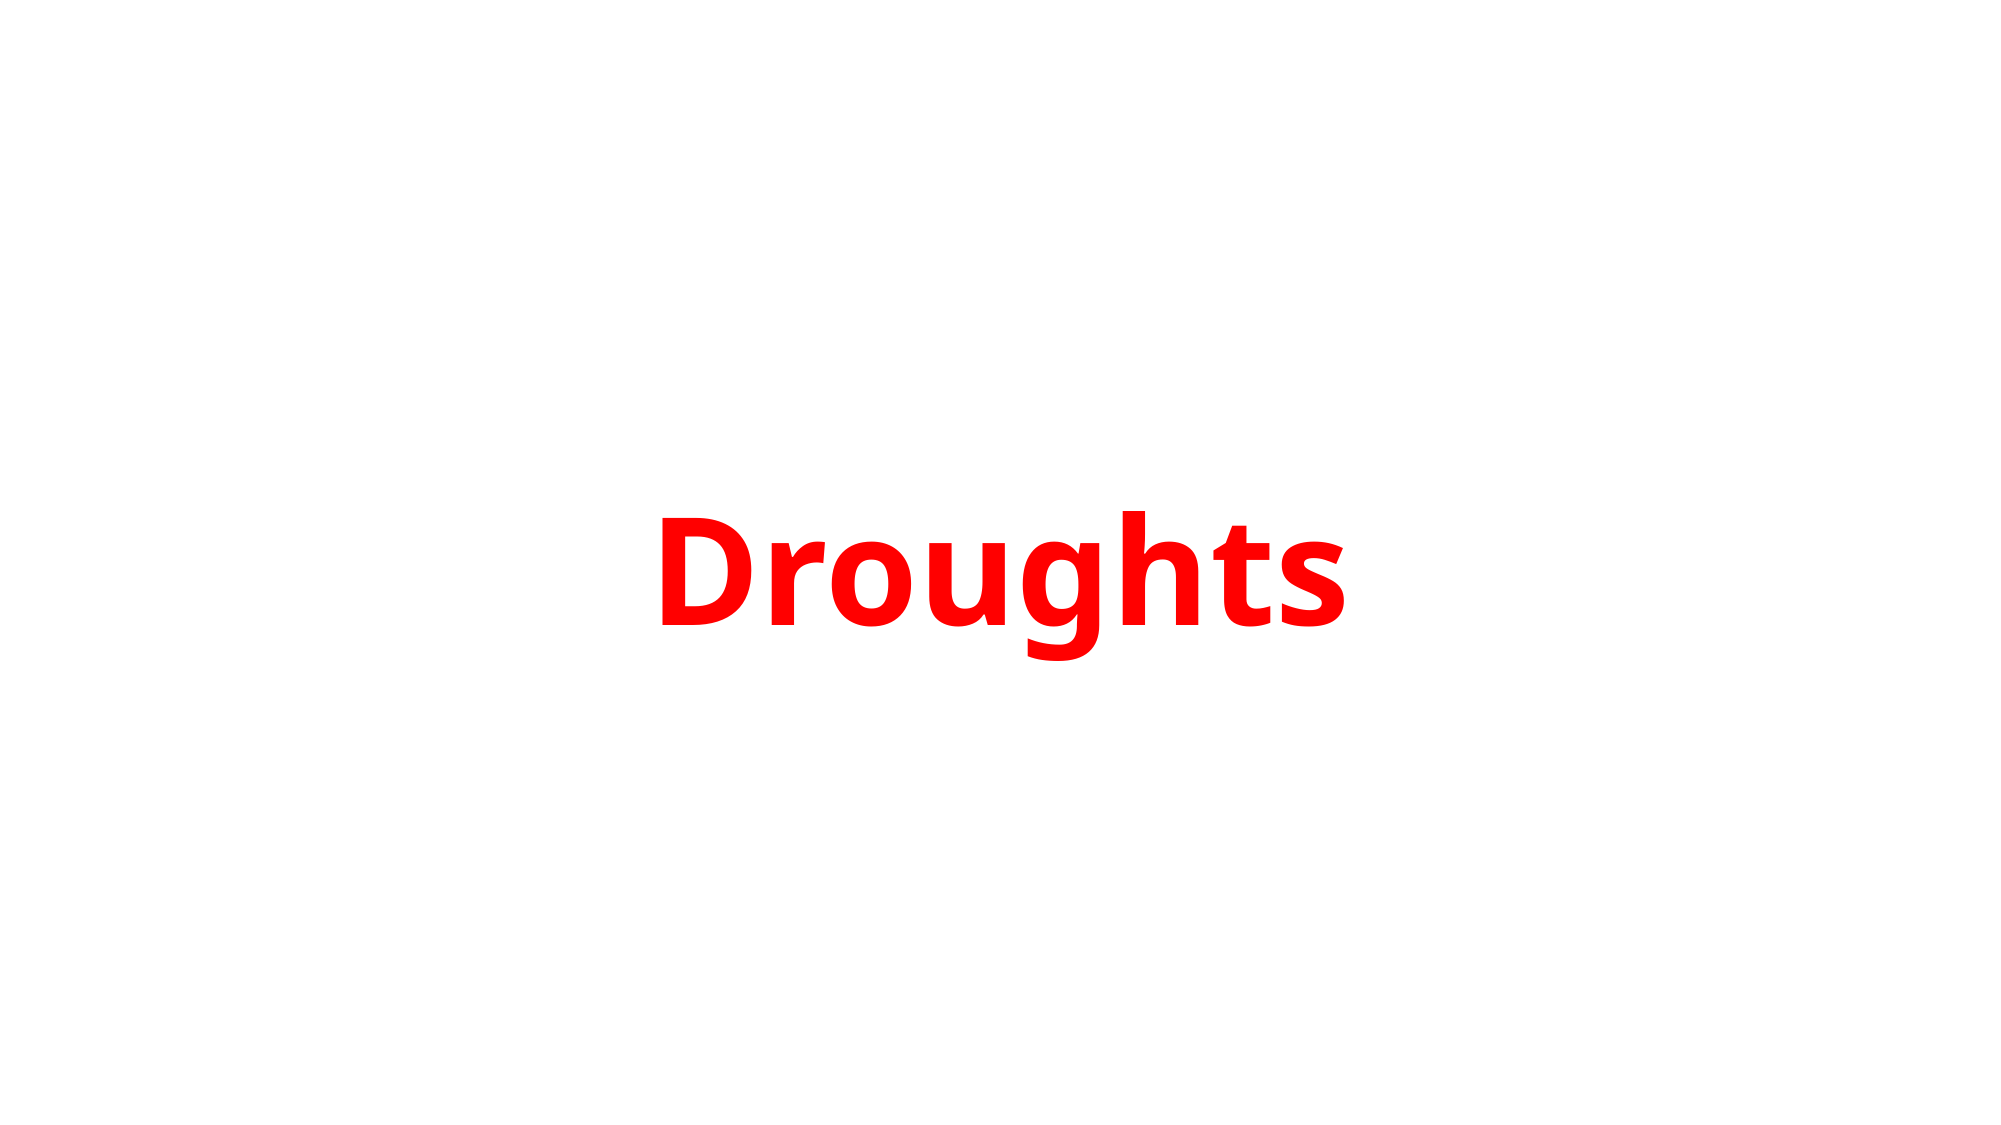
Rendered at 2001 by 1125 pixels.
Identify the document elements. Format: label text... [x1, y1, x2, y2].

title Droughts [137, 59, 1863, 1095]
